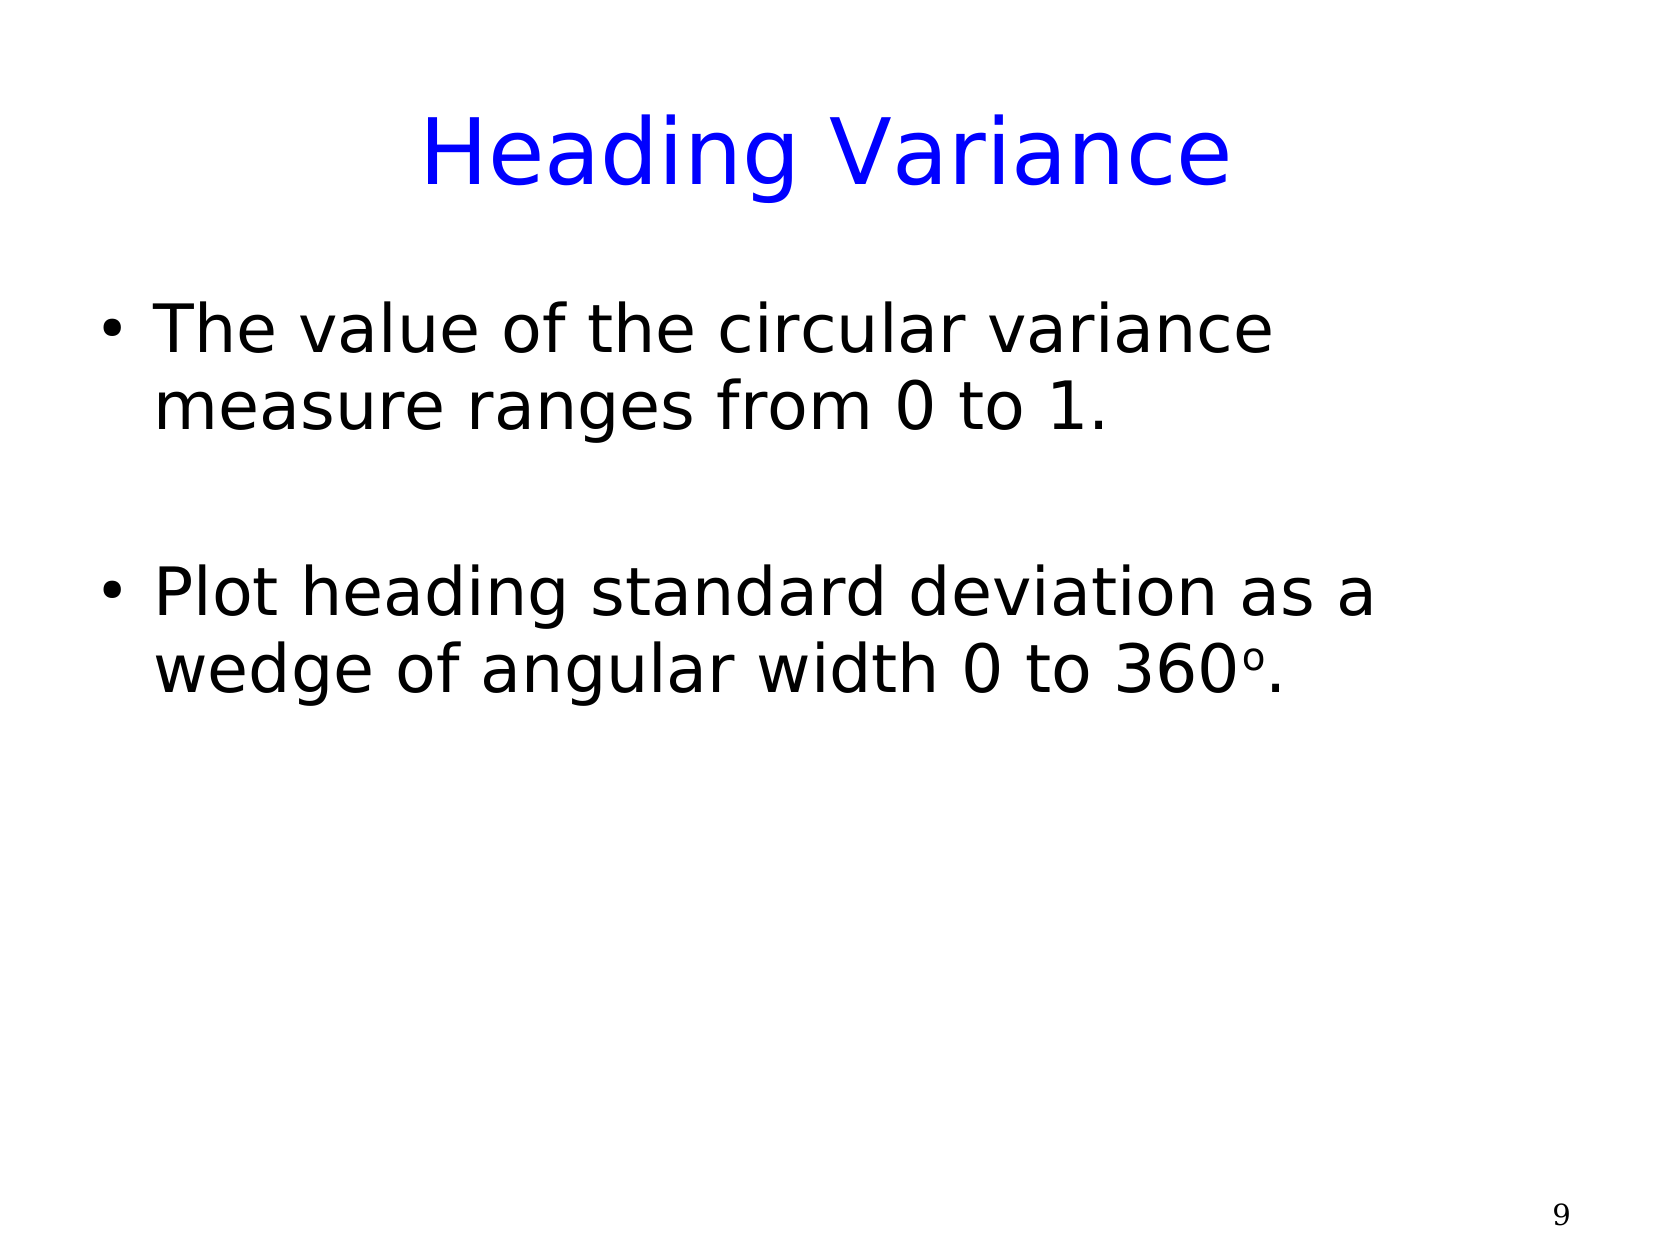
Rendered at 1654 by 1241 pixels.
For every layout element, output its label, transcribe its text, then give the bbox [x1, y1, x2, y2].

title Heading Variance [82, 49, 1571, 257]
list The value of the circular variance measure ranges from 0 to 1. Plot heading standard deviation as a wedge of angular width 0 to 360o. [82, 290, 1571, 1109]
